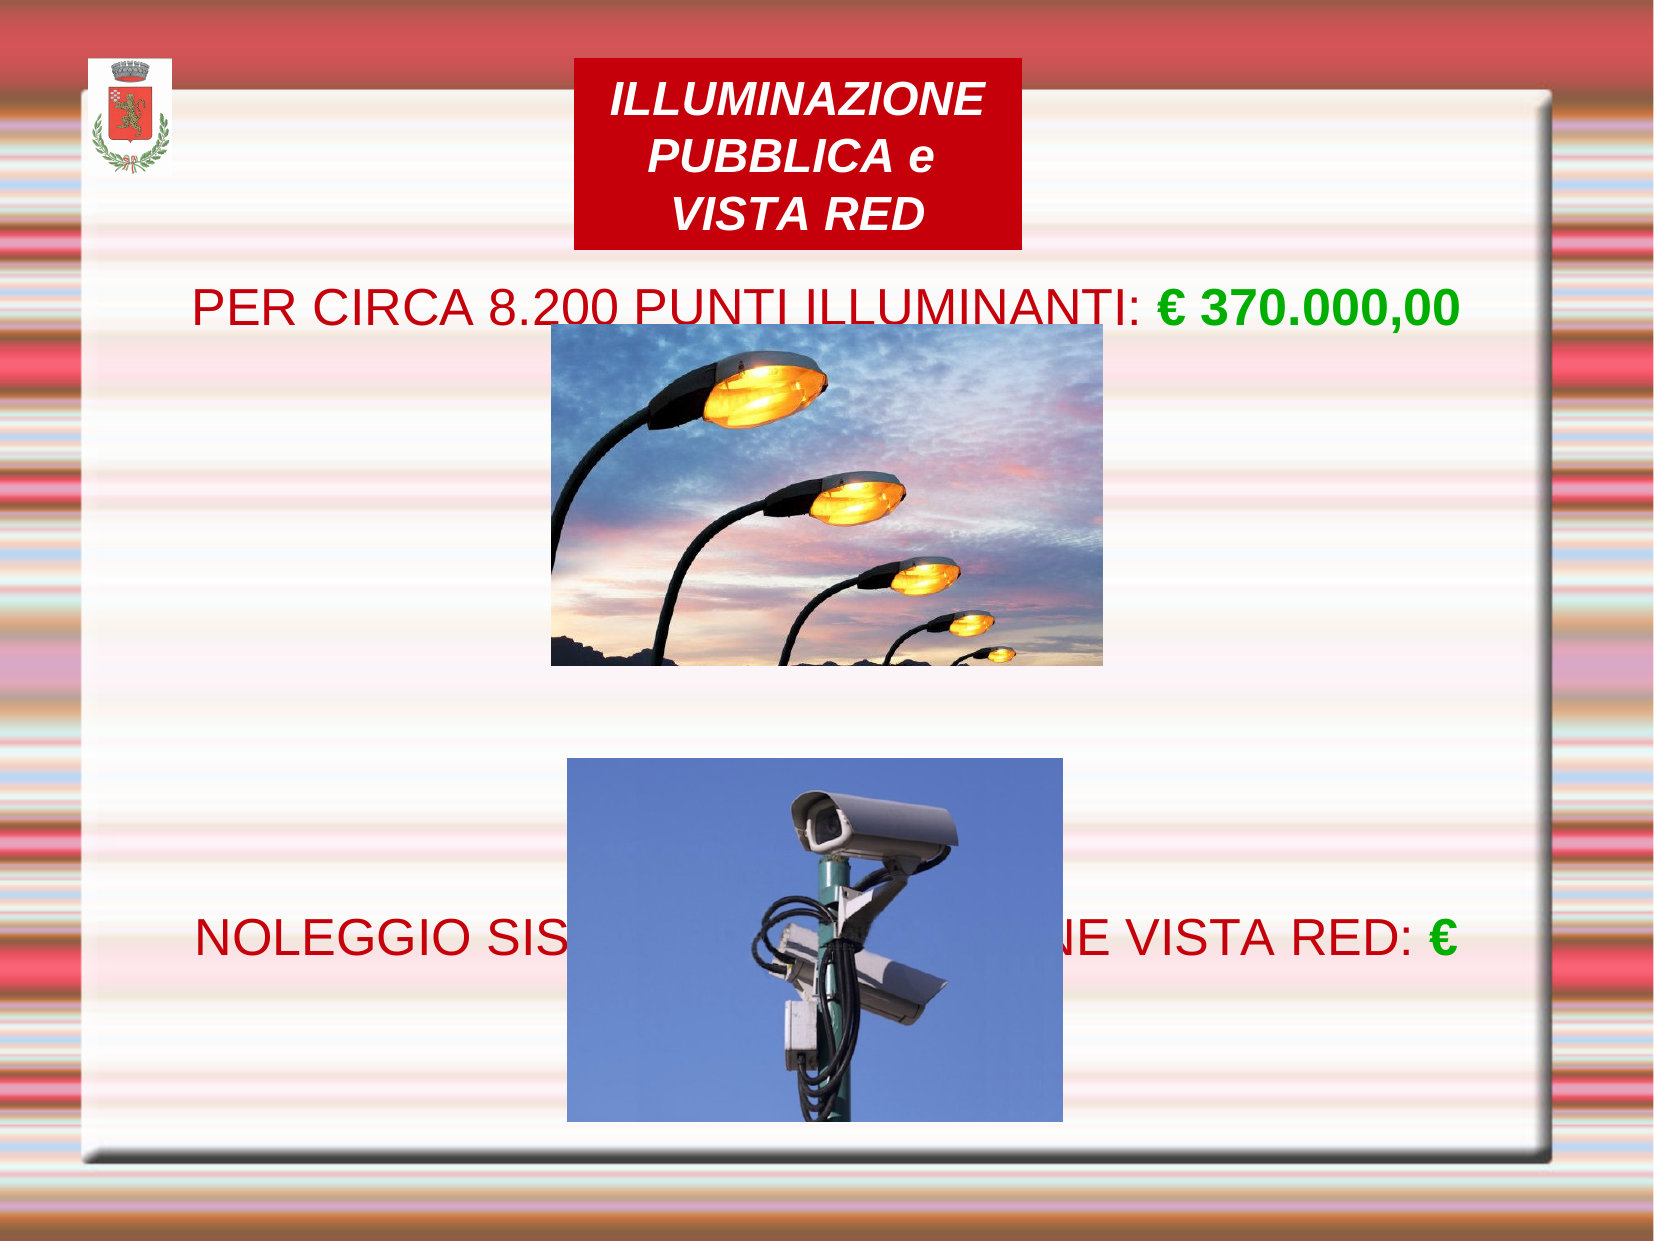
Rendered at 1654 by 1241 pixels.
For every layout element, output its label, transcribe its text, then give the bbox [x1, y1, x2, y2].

picture [0, 0, 1654, 1241]
list PER CIRCA 8.200 PUNTI ILLUMINANTI: € 370.000,00 NOLEGGIO SISTEMA DI INFRAZIONE VISTA RED: € 79.200,00 [151, 265, 1502, 1123]
title ILLUMINAZIONE PUBBLICA e VISTA RED [576, 60, 1020, 248]
